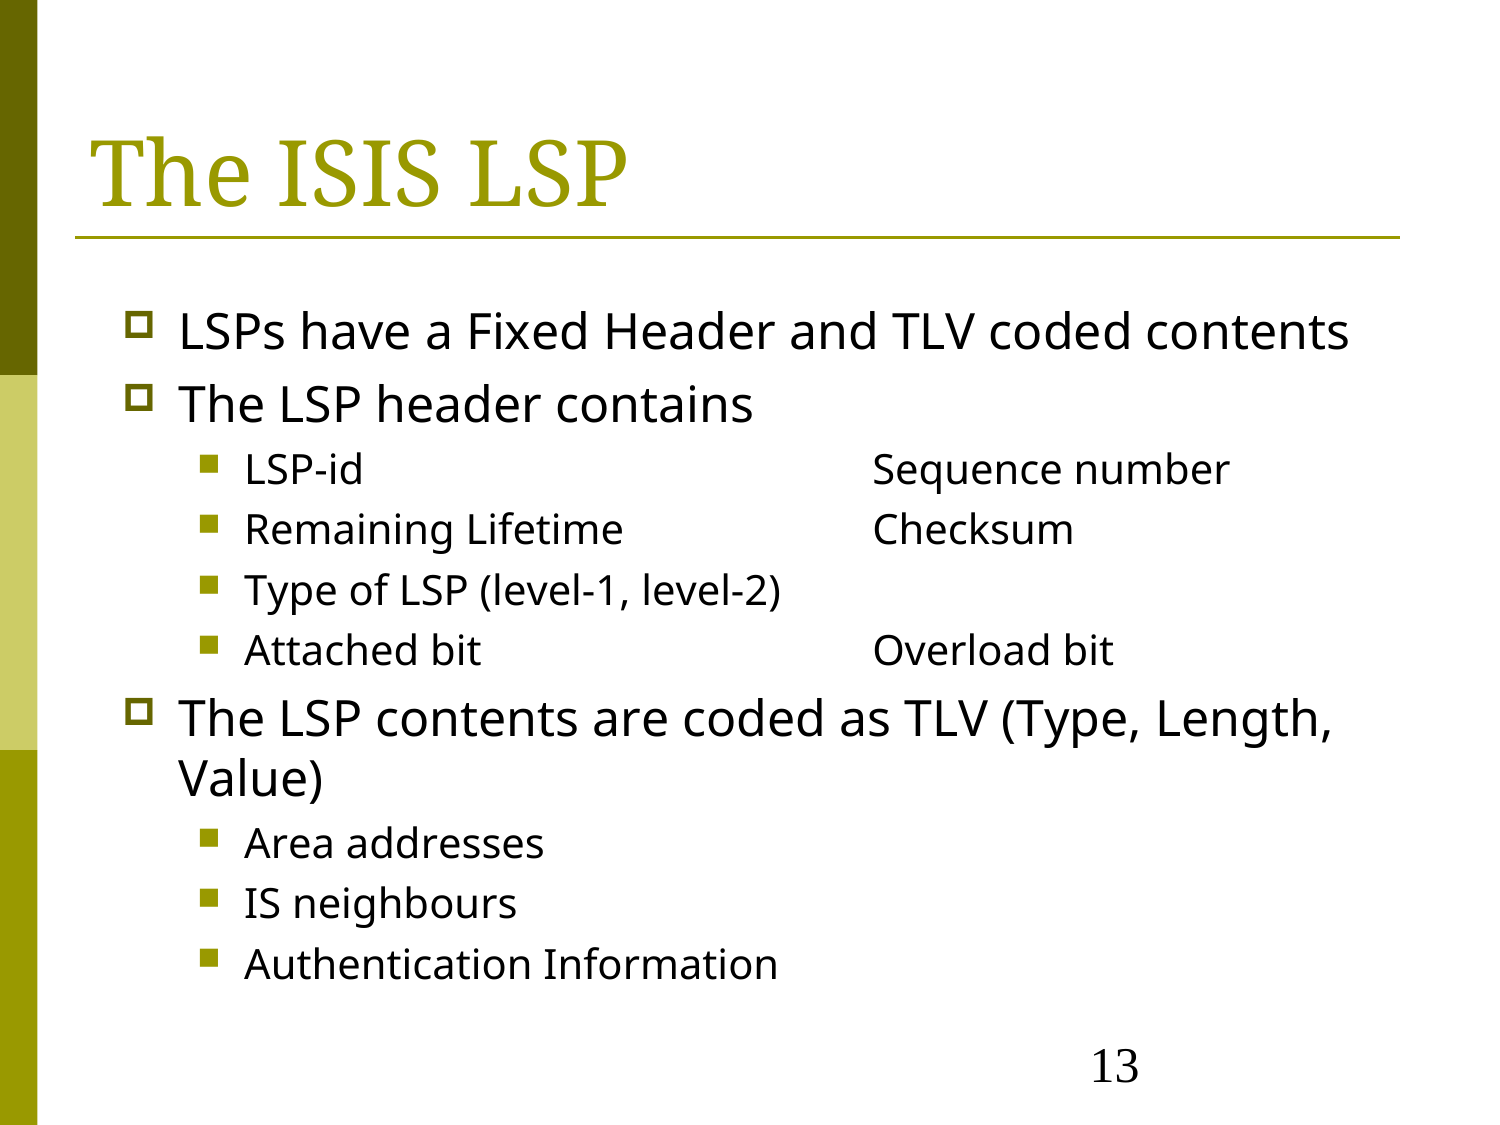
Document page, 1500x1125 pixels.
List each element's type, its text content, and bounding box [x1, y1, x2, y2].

list LSPs have a Fixed Header and TLV coded contents The LSP header contains LSP-id Sequence number Remaining Lifetime Checksum Type of LSP (level-1, level-2) Attached bit Overload bit The LSP contents are coded as TLV (Type, Length, Value) Area addresses IS neighbours Authentication Information [107, 292, 1411, 1075]
title The ISIS LSP [75, 45, 1426, 233]
